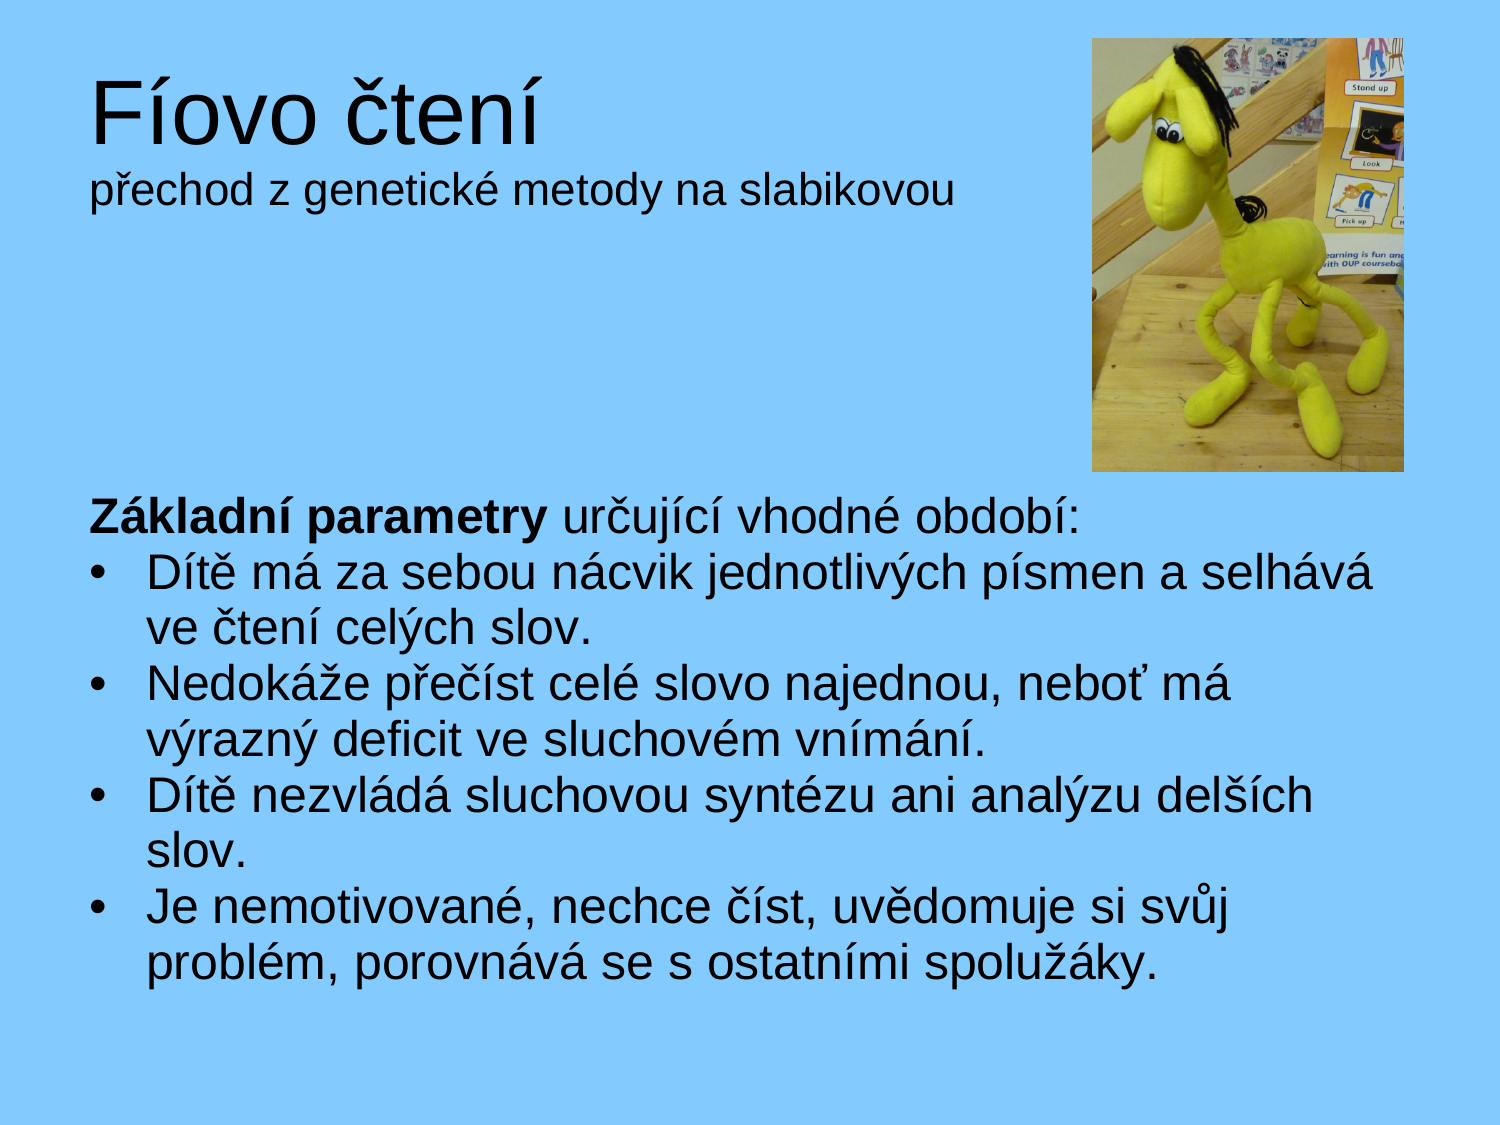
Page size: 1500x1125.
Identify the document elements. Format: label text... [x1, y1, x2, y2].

picture [1092, 38, 1404, 472]
list Základní parametry určující vhodné období: Dítě má za sebou nácvik jednotlivých písmen a selhává ve čtení celých slov. Nedokáže přečíst celé slovo najednou, neboť má výrazný deficit ve sluchovém vnímání. Dítě nezvládá sluchovou syntézu ani analýzu delších slov. Je nemotivované, nechce číst, uvědomuje si svůj problém, porovnává se s ostatními spolužáky. [75, 263, 1425, 1006]
title Fíovo čtení přechod z genetické metody na slabikovou [75, 37, 1425, 240]
